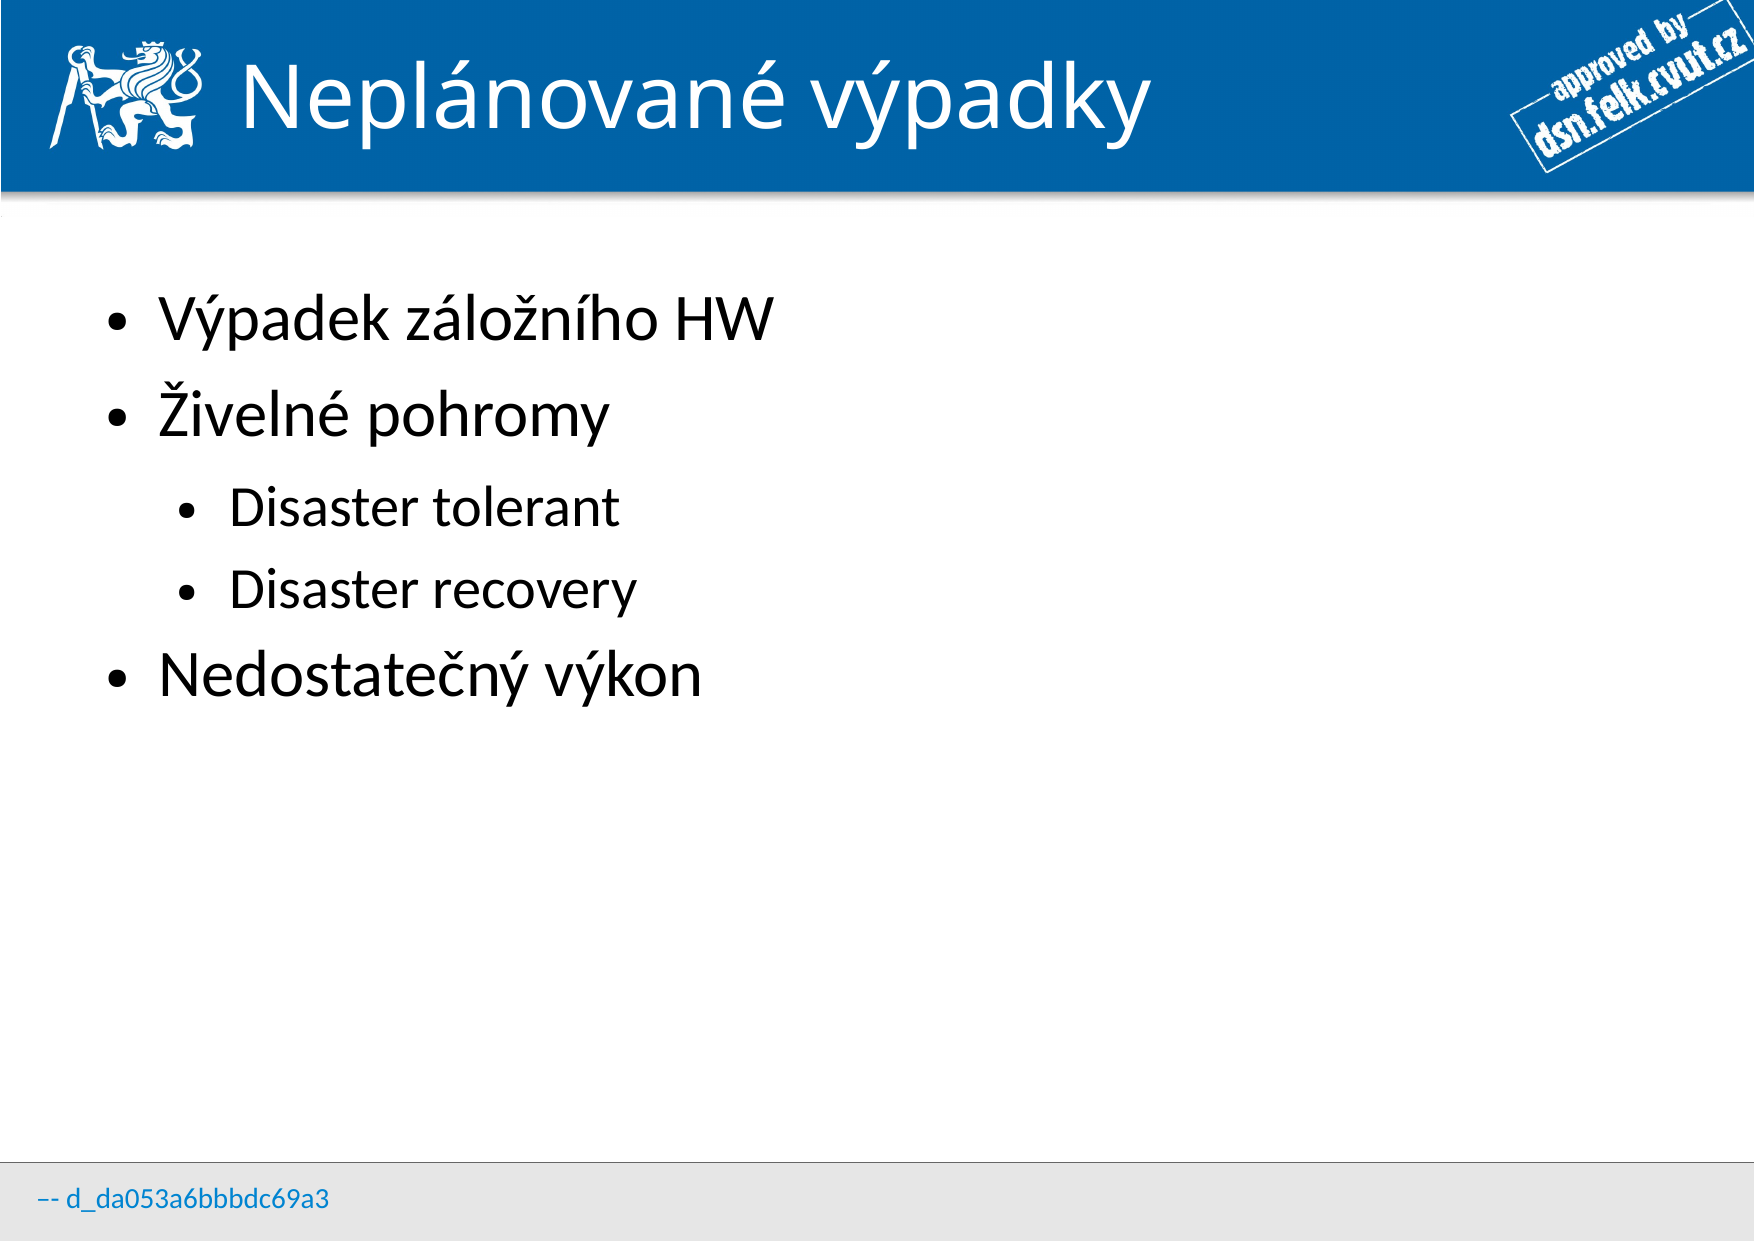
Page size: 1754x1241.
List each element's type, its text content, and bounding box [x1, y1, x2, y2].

picture [1, 0, 1754, 217]
list Výpadek záložního HW Živelné pohromy Disaster tolerant Disaster recovery Nedostatečný výkon [87, 290, 1667, 1010]
title Neplánované výpadky [238, 0, 1512, 188]
